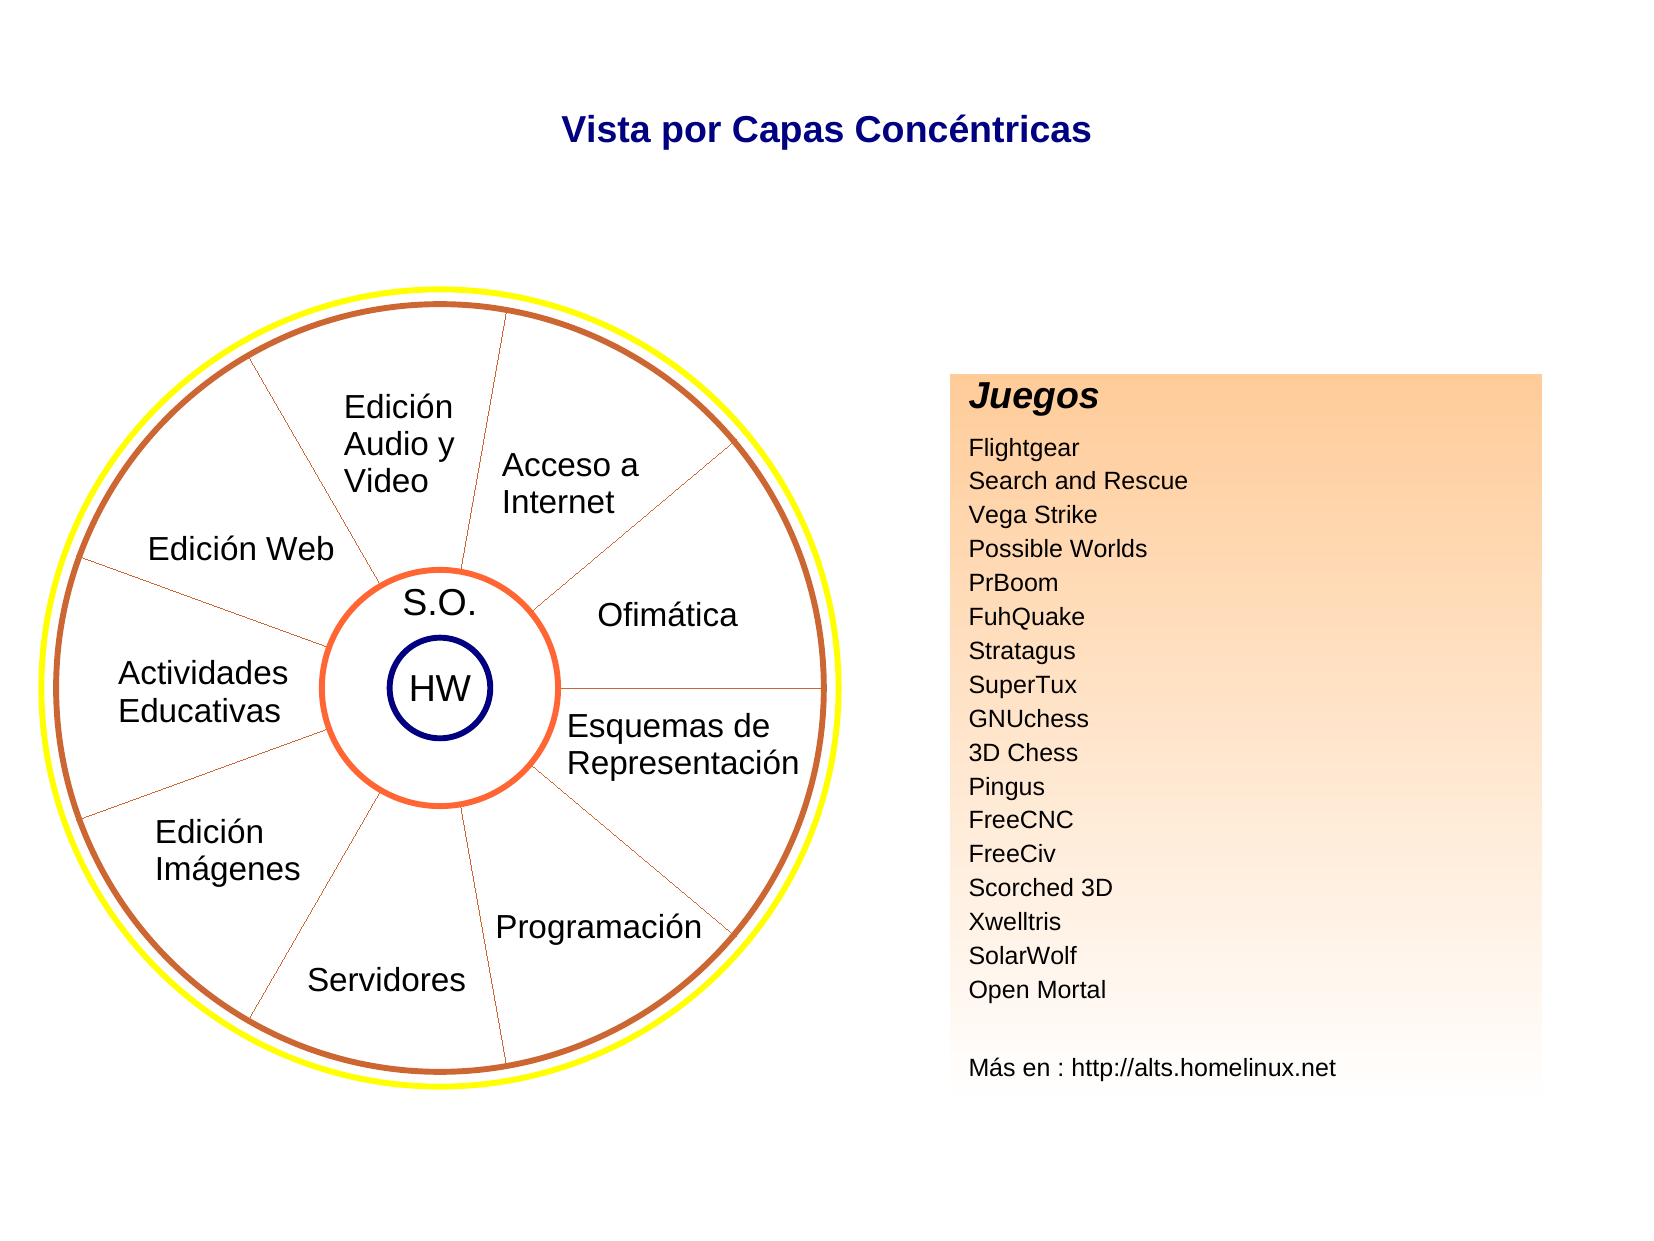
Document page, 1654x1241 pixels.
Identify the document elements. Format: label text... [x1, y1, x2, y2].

text_box Edición Audio y Video [329, 380, 470, 508]
text_box Ofimática [582, 588, 753, 641]
text_box Servidores [292, 953, 482, 1006]
text_box Actividades Educativas [103, 647, 304, 738]
text_box S.O. [321, 569, 559, 807]
text_box HW [389, 637, 491, 739]
list Juegos Flightgear Search and Rescue Vega Strike Possible Worlds PrBoom FuhQuake Stratagus SuperTux GNUchess 3D Chess Pingus FreeCNC FreeCiv Scorched 3D Xwelltris SolarWolf Open Mortal Más en : http://alts.homelinux.net [950, 374, 1542, 1096]
text_box Vista por Capas Concéntricas [546, 101, 1108, 160]
text_box Edición Imágenes [140, 806, 316, 896]
text_box Programación [480, 901, 718, 954]
text_box Acceso a Internet [487, 439, 655, 529]
text_box Esquemas de Representación [552, 699, 816, 790]
text_box Edición Web [132, 522, 350, 575]
